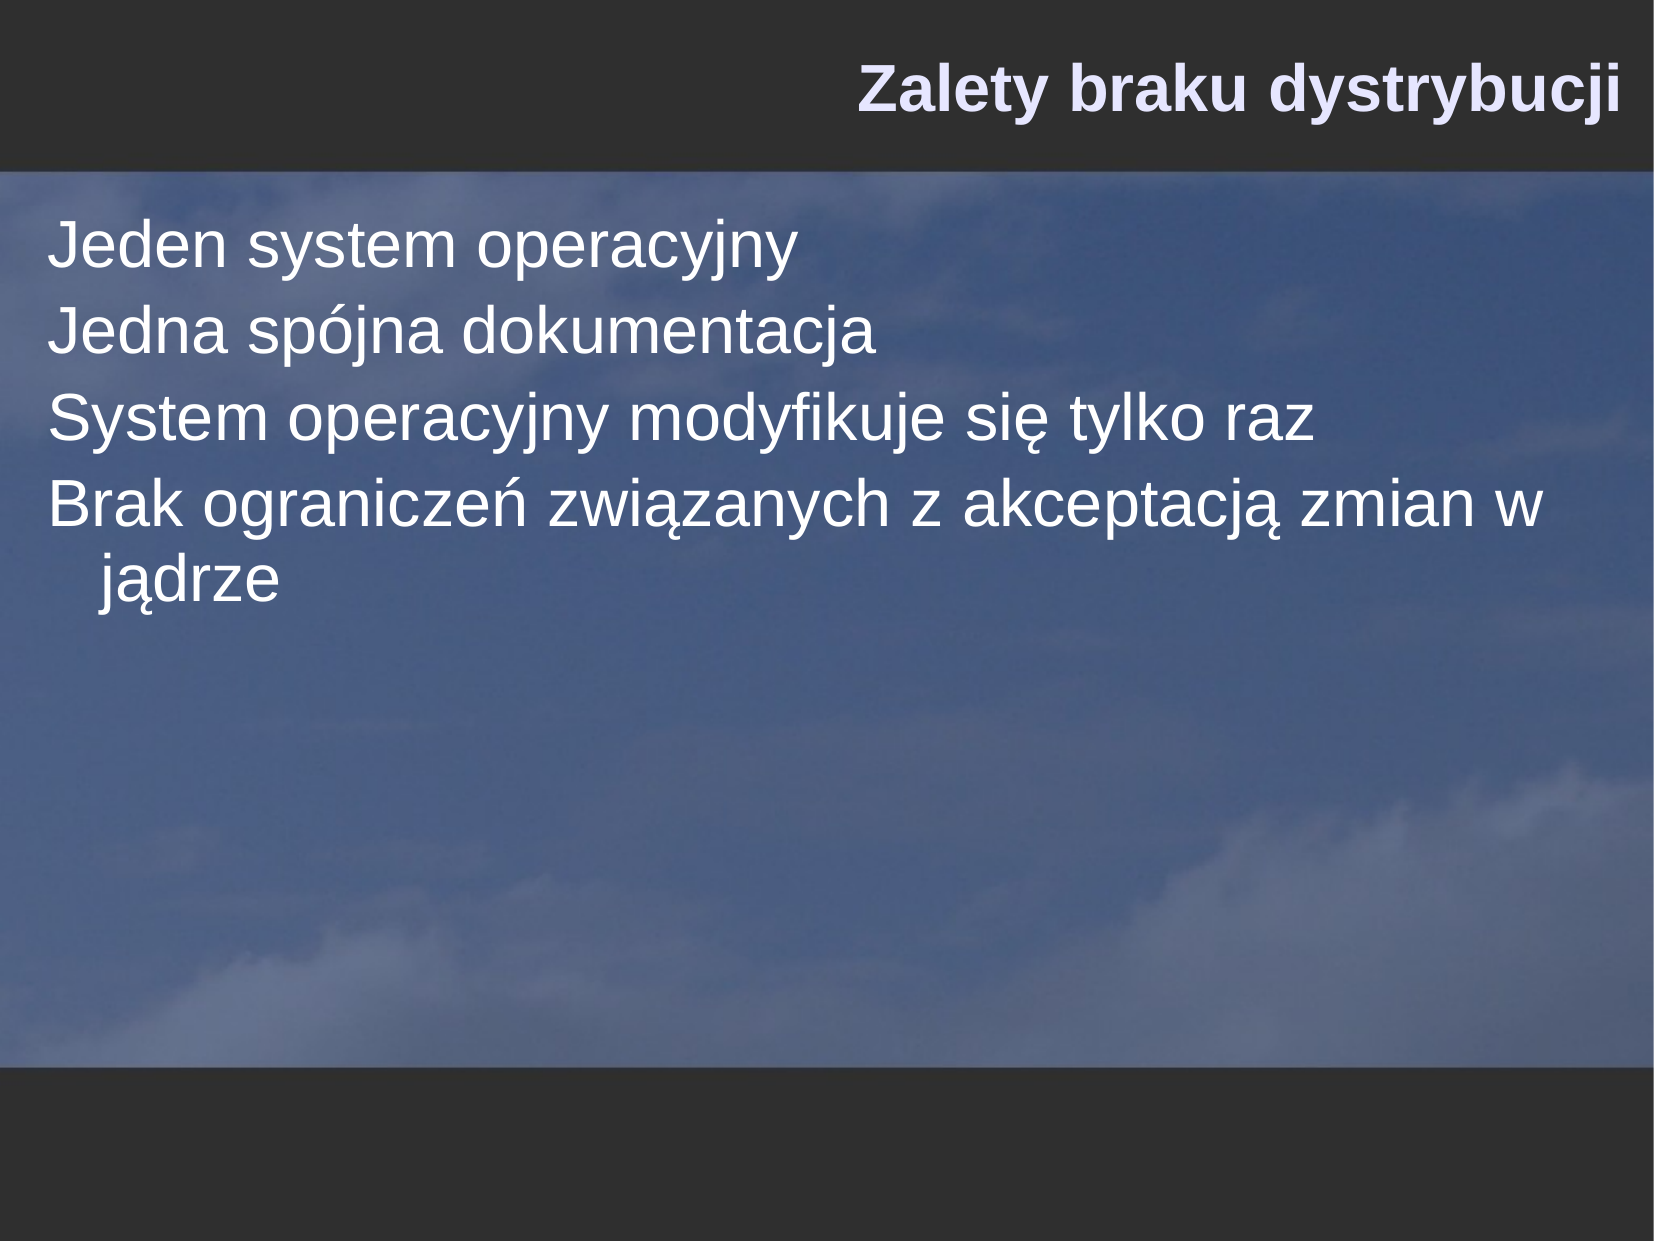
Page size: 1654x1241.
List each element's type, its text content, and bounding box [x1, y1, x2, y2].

list Jeden system operacyjny Jedna spójna dokumentacja System operacyjny modyfikuje się tylko raz Brak ograniczeń związanych z akceptacją zmian w jądrze [29, 206, 1625, 1034]
picture [0, 0, 1654, 1241]
title Zalety braku dystrybucji [29, 29, 1625, 148]
